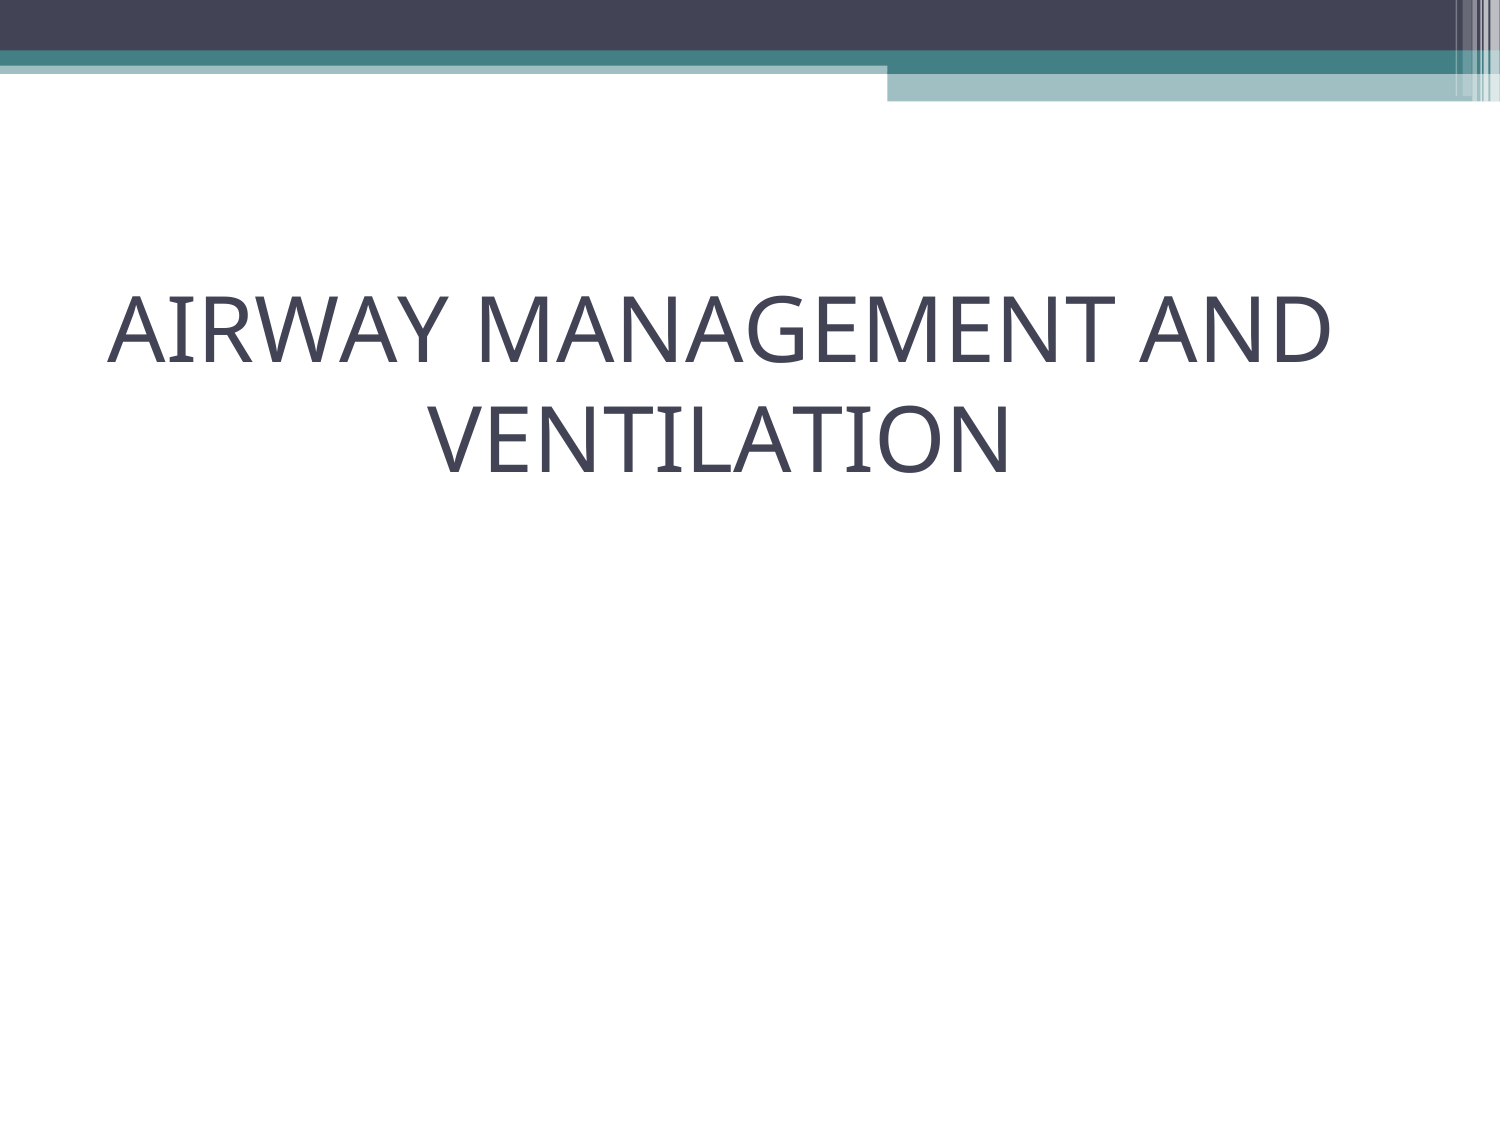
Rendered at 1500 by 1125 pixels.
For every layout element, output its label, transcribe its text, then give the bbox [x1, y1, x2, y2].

text_box AIRWAY MANAGEMENT AND VENTILATION [46, 262, 1397, 498]
